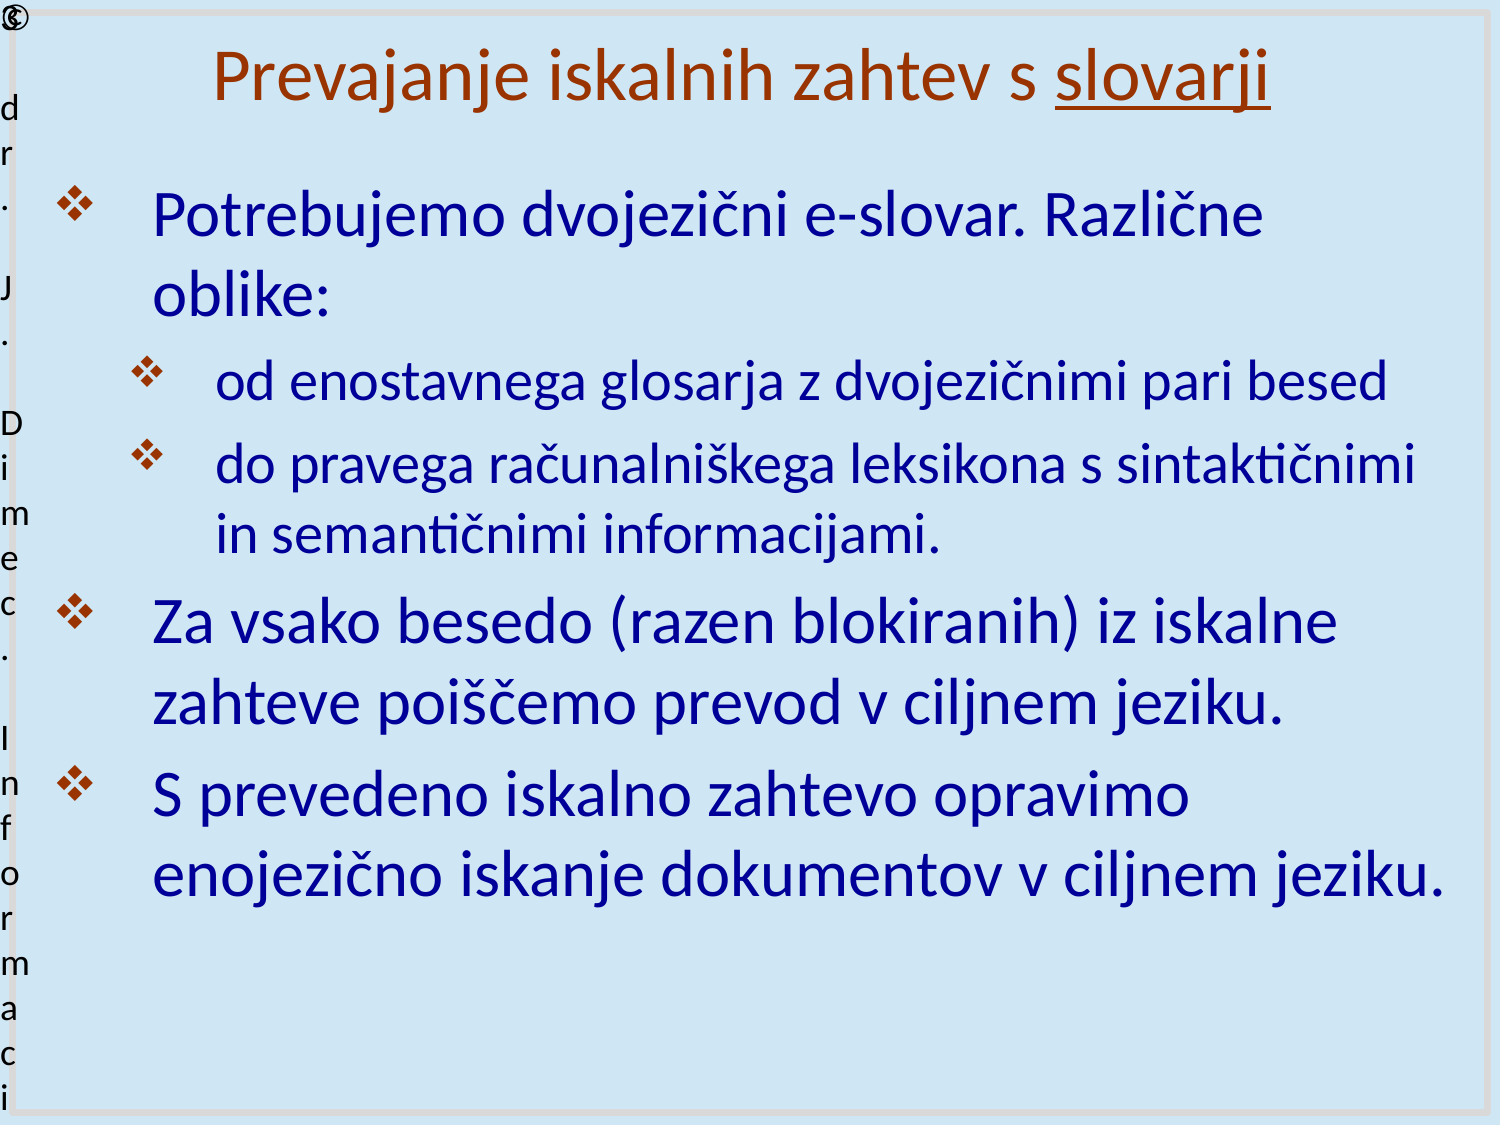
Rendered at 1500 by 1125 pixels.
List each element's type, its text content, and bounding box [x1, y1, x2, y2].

list Potrebujemo dvojezični e-slovar. Različne oblike: od enostavnega glosarja z dvojezičnimi pari besed do pravega računalniškega leksikona s sintaktičnimi in semantičnimi informacijami. Za vsako besedo (razen blokiranih) iz iskalne zahteve poiščemo prevod v ciljnem jeziku. S prevedeno iskalno zahtevo opravimo enojezično iskanje dokumentov v ciljnem jeziku. [37, 162, 1463, 1000]
title Prevajanje iskalnih zahtev s slovarji [37, 24, 1463, 117]
